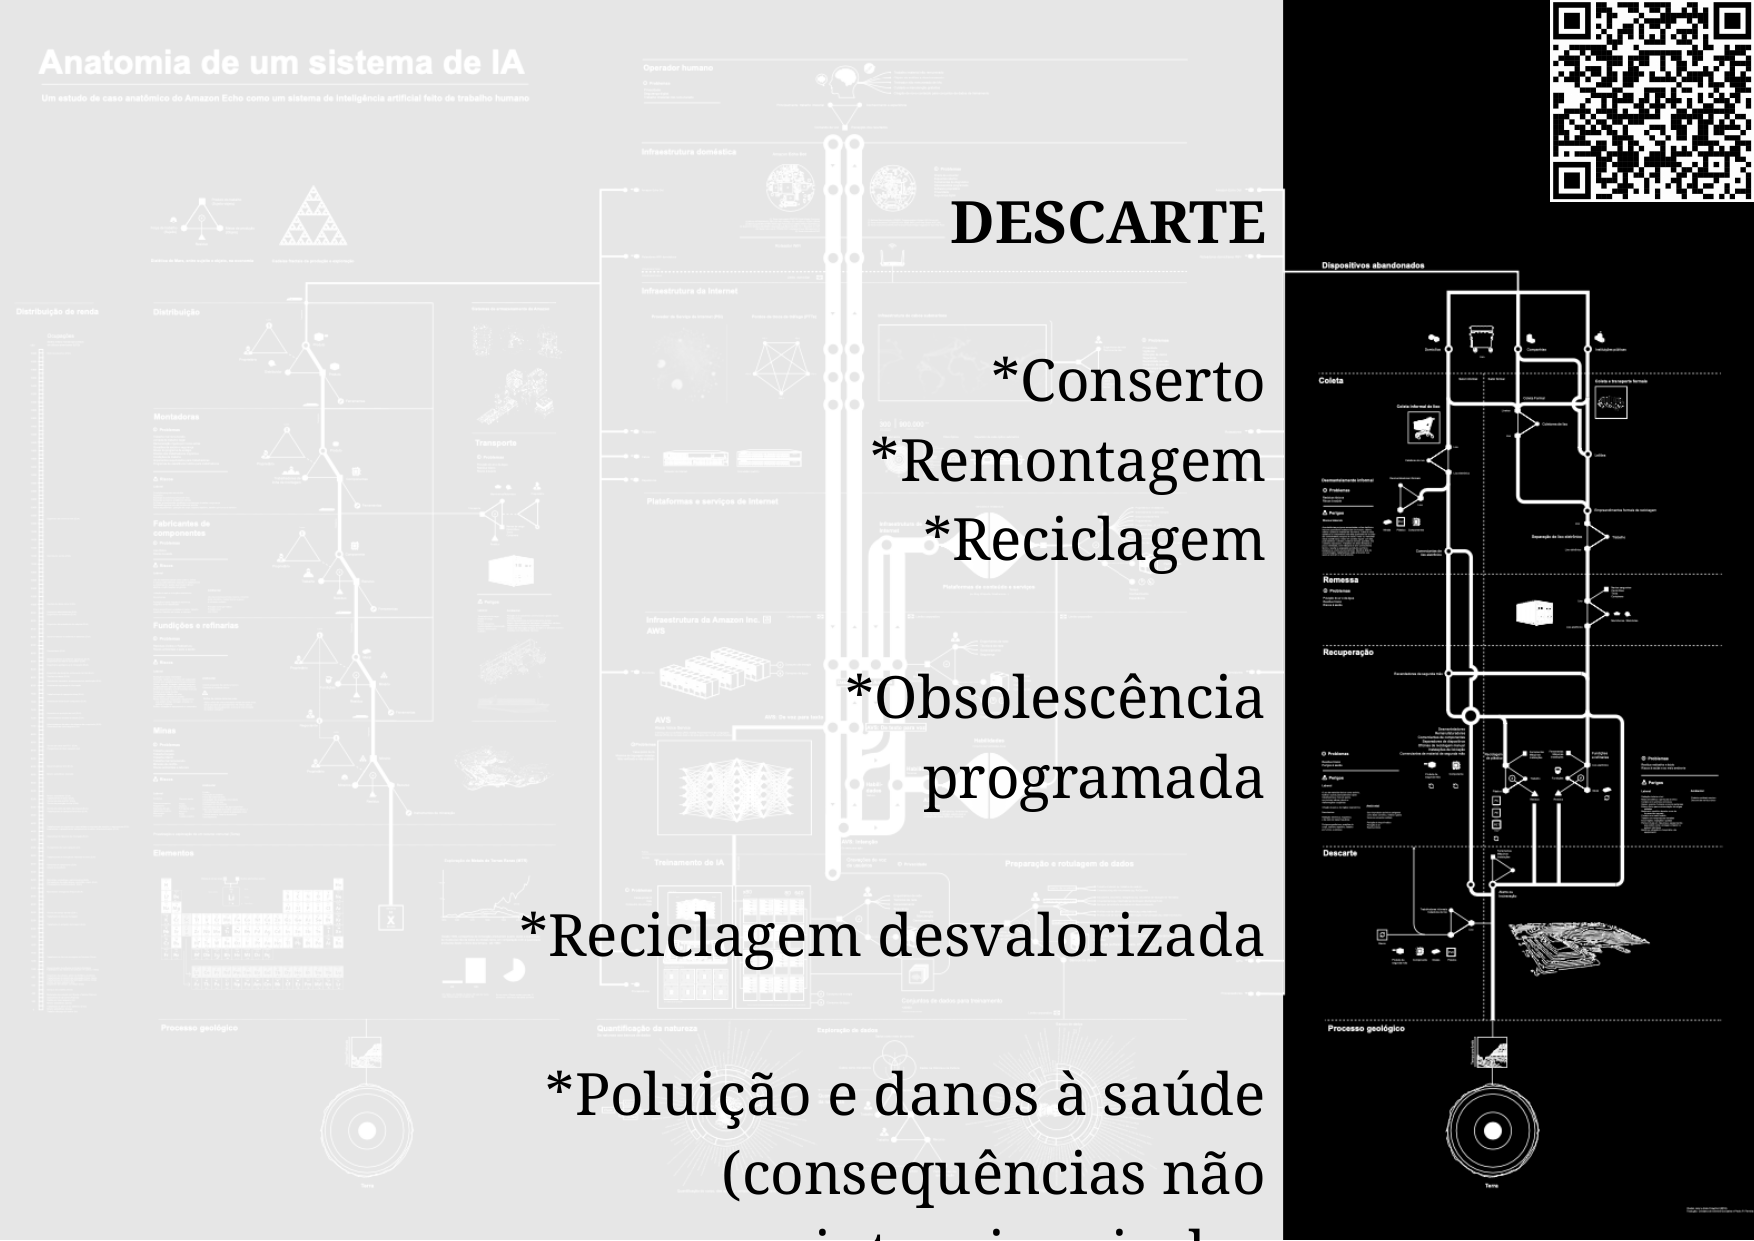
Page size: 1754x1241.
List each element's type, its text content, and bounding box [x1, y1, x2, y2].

text_box DESCARTE *Conserto *Remontagem *Reciclagem *Obsolescência programada *Reciclagem desvalorizada *Poluição e danos à saúde (consequências não intencionais dos funcionamentos suscitados) [504, 173, 1301, 1117]
picture [1284, 0, 1754, 1216]
text_box [0, 0, 1284, 1241]
